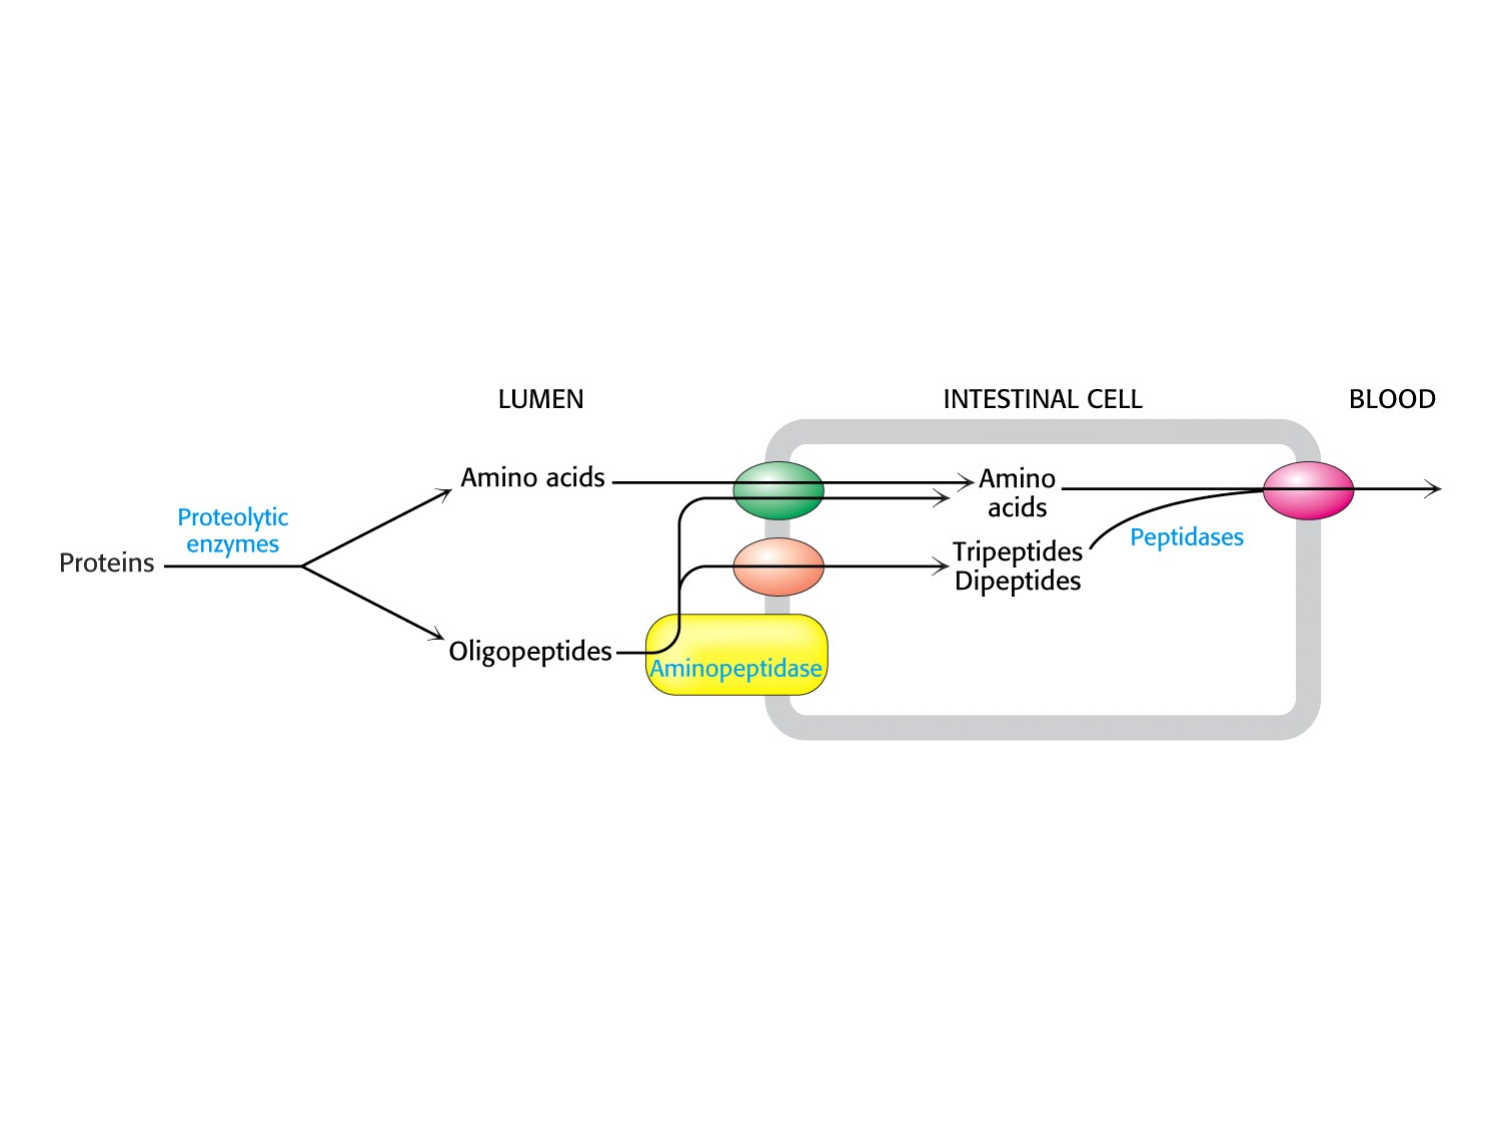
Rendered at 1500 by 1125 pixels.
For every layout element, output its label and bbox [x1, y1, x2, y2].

picture [49, 374, 1450, 751]
